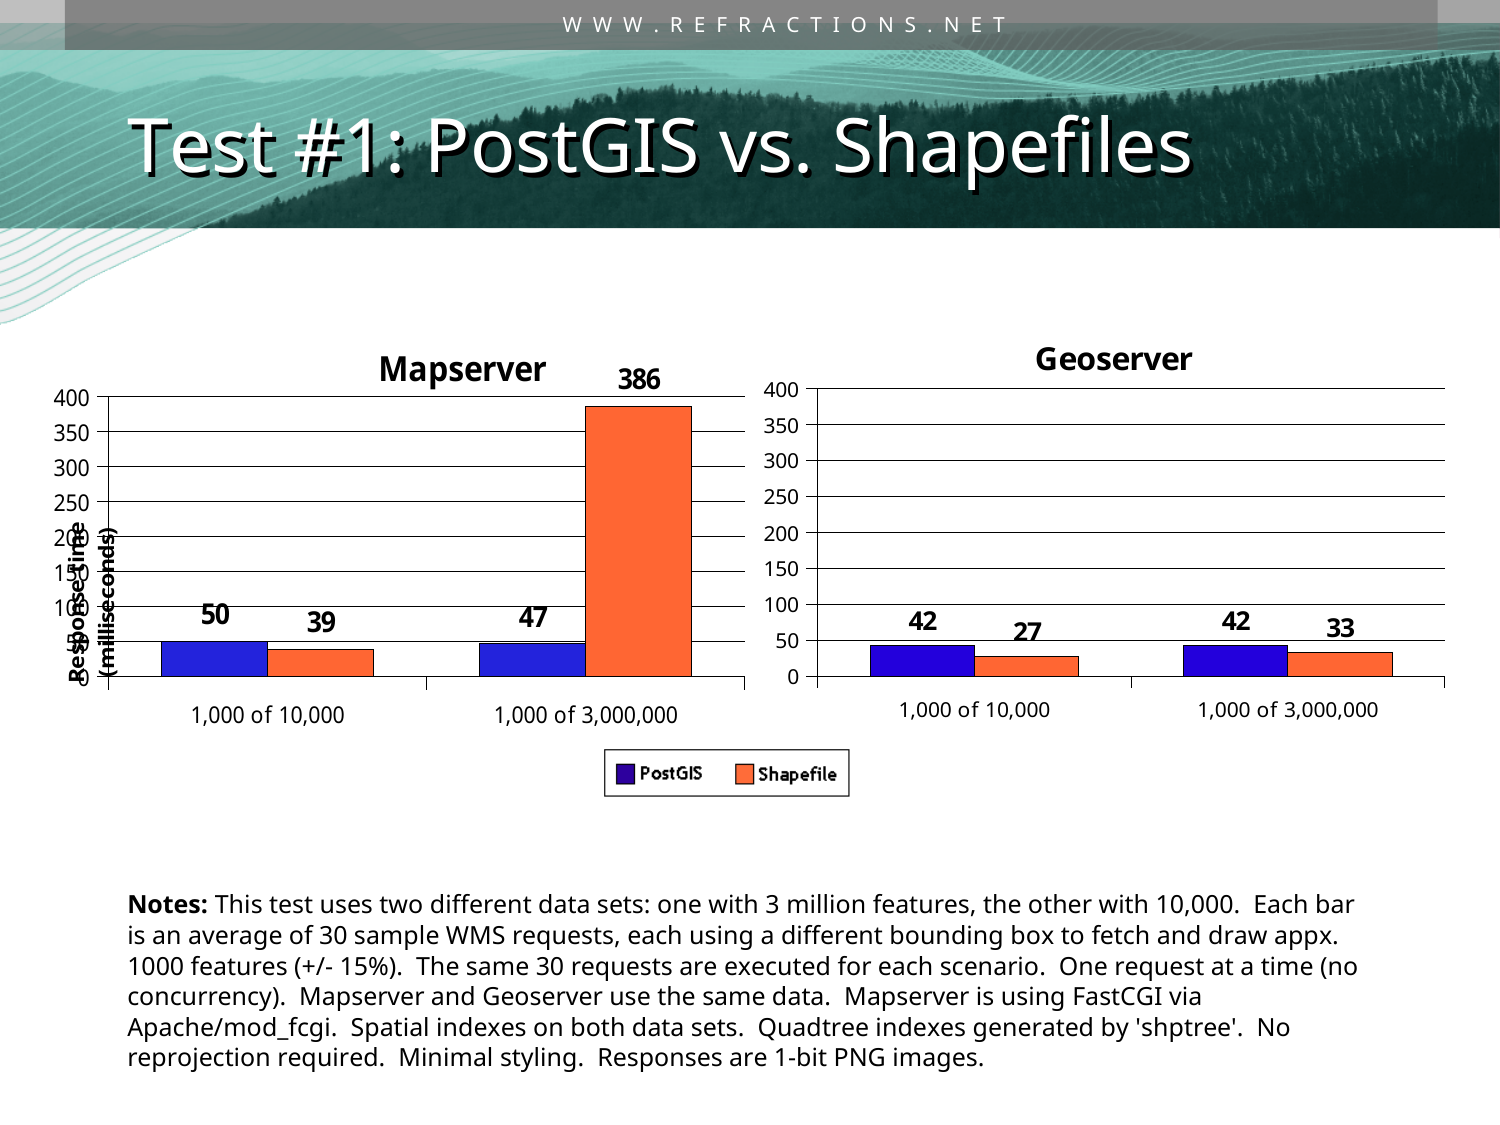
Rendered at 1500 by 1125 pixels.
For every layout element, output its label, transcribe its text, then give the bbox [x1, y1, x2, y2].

text_box Notes: This test uses two different data sets: one with 3 million features, the other with 10,000. Each bar is an average of 30 sample WMS requests, each using a different bounding box to fetch and draw appx. 1000 features (+/- 15%). The same 30 requests are executed for each scenario. One request at a time (no concurrency). Mapserver and Geoserver use the same data. Mapserver is using FastCGI via Apache/mod_fcgi. Spatial indexes on both data sets. Quadtree indexes generated by 'shptree'. No reprojection required. Minimal styling. Responses are 1-bit PNG images. [112, 881, 1388, 1069]
chart [37, 319, 1463, 739]
title Test #1: PostGIS vs. Shapefiles [112, 54, 1388, 233]
picture [603, 748, 852, 798]
picture [0, 50, 1500, 325]
